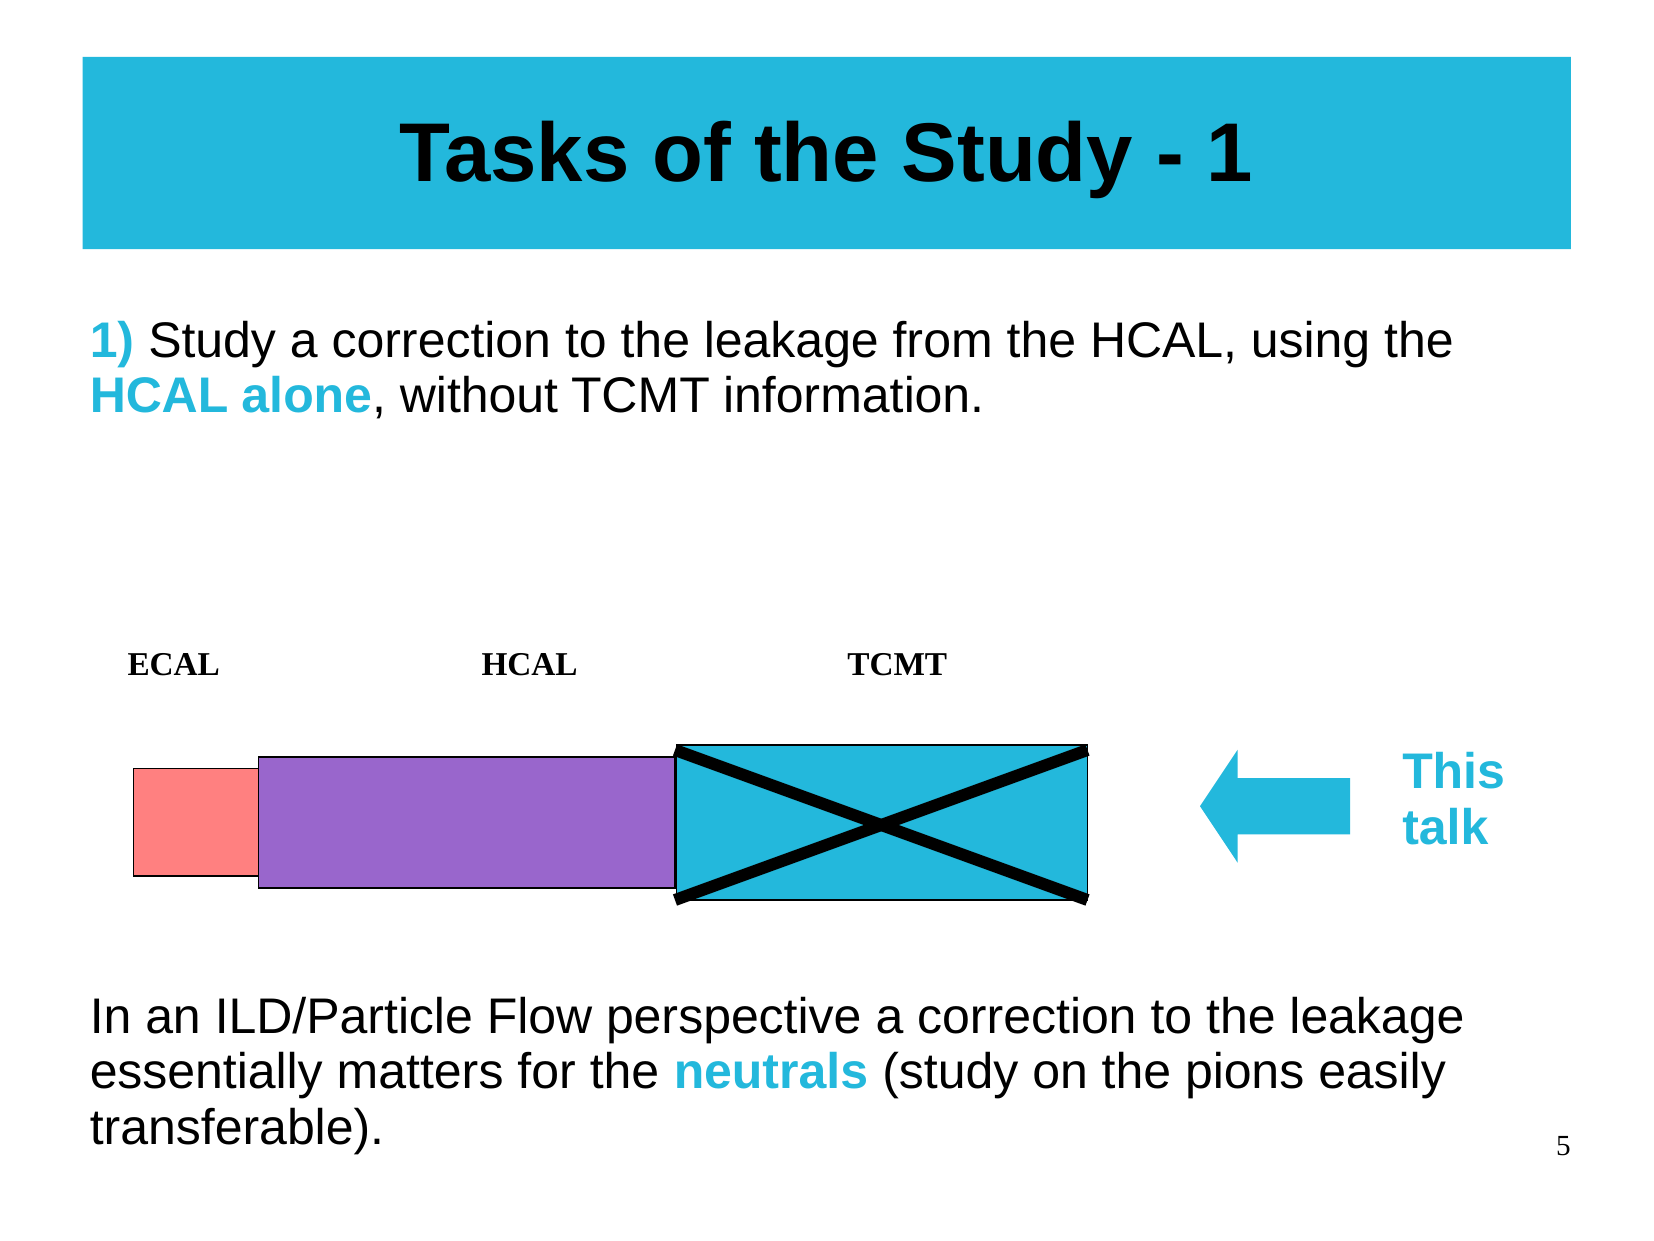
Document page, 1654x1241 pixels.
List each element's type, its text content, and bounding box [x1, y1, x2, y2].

text_box [902, 757, 1088, 893]
text_box In an ILD/Particle Flow perspective a correction to the leakage essentially matters for the neutrals (study on the pions easily transferable). [75, 980, 1538, 1163]
text_box 1) Study a correction to the leakage from the HCAL, using the HCAL alone, without TCMT information. [75, 304, 1576, 431]
text_box [696, 832, 1067, 900]
text_box [676, 758, 860, 892]
text_box This talk [1387, 736, 1576, 863]
title Tasks of the Study - 1 [82, 56, 1571, 250]
text_box [679, 744, 1083, 818]
text_box [1200, 749, 1351, 863]
text_box [133, 756, 675, 888]
text_box ECAL HCAL TCMT [112, 637, 1179, 691]
